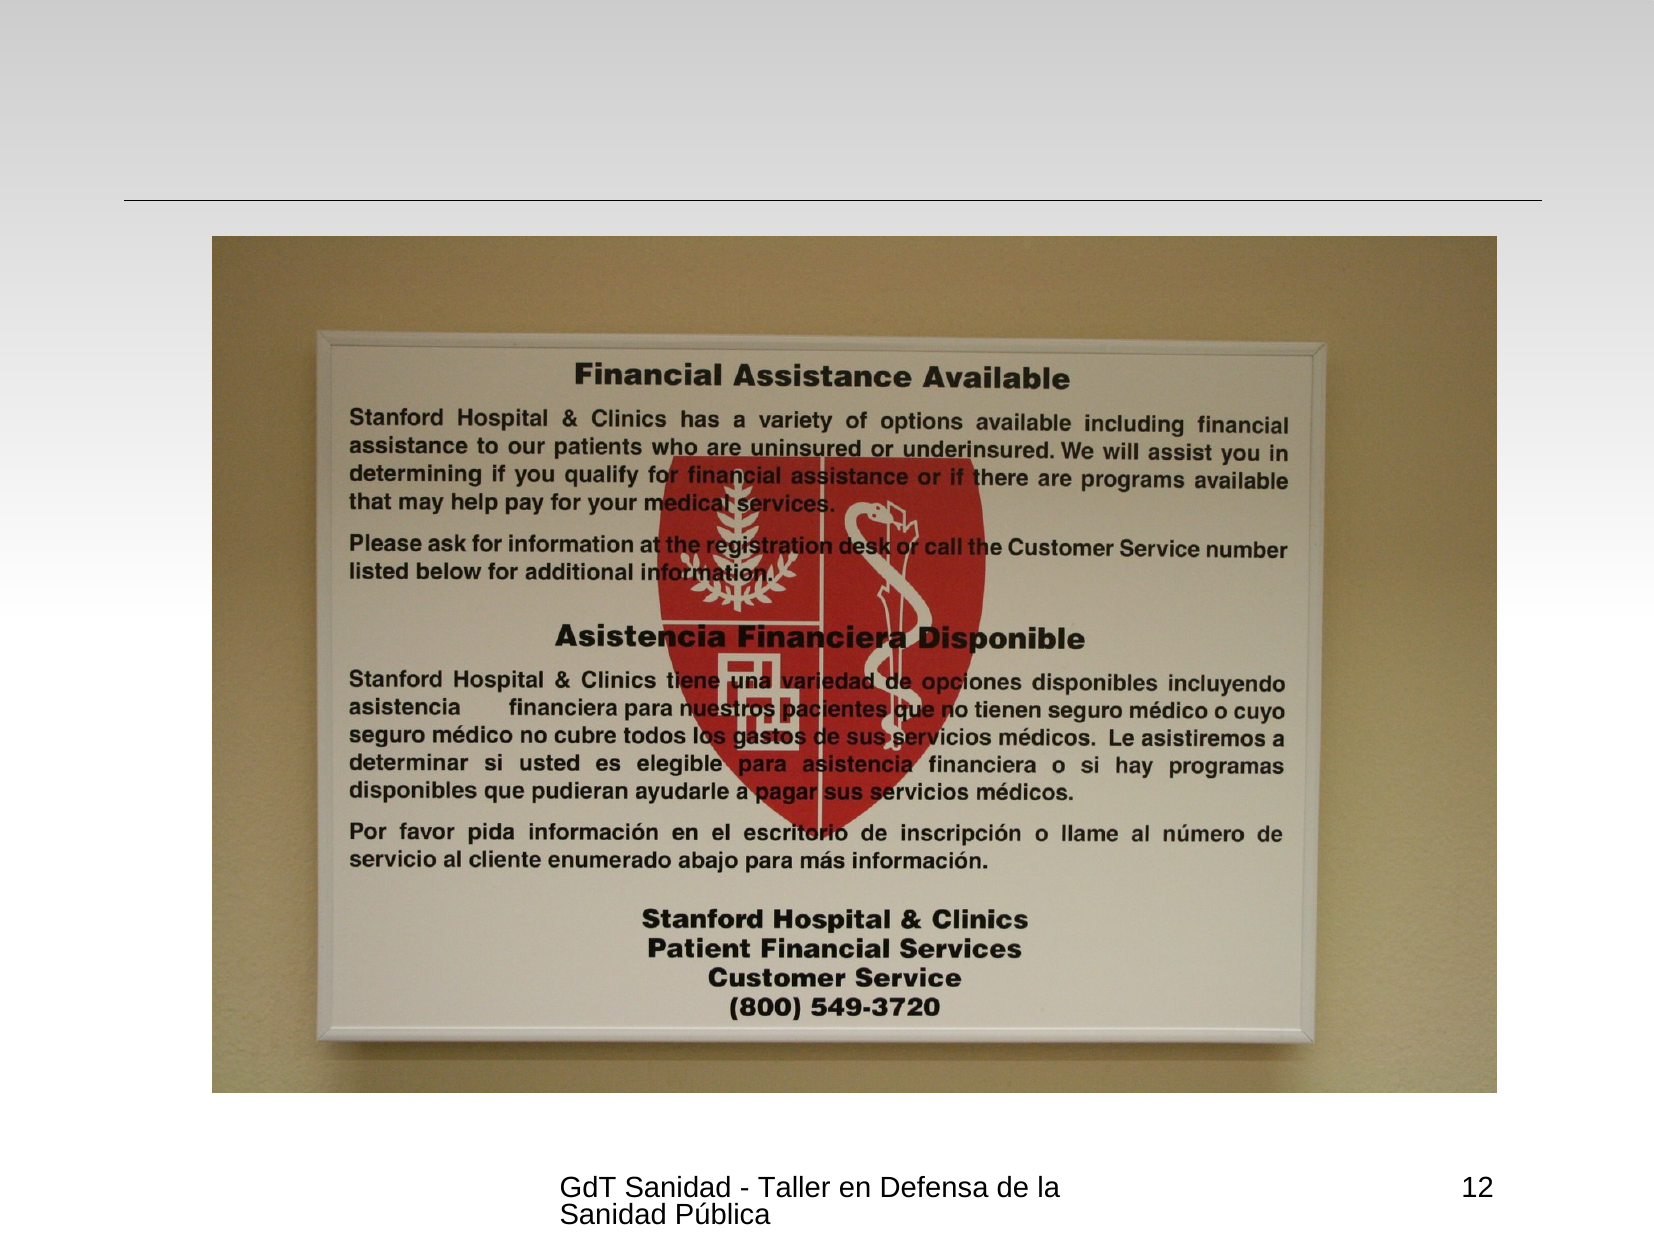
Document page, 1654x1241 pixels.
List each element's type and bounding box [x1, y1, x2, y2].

picture [212, 236, 1497, 1093]
